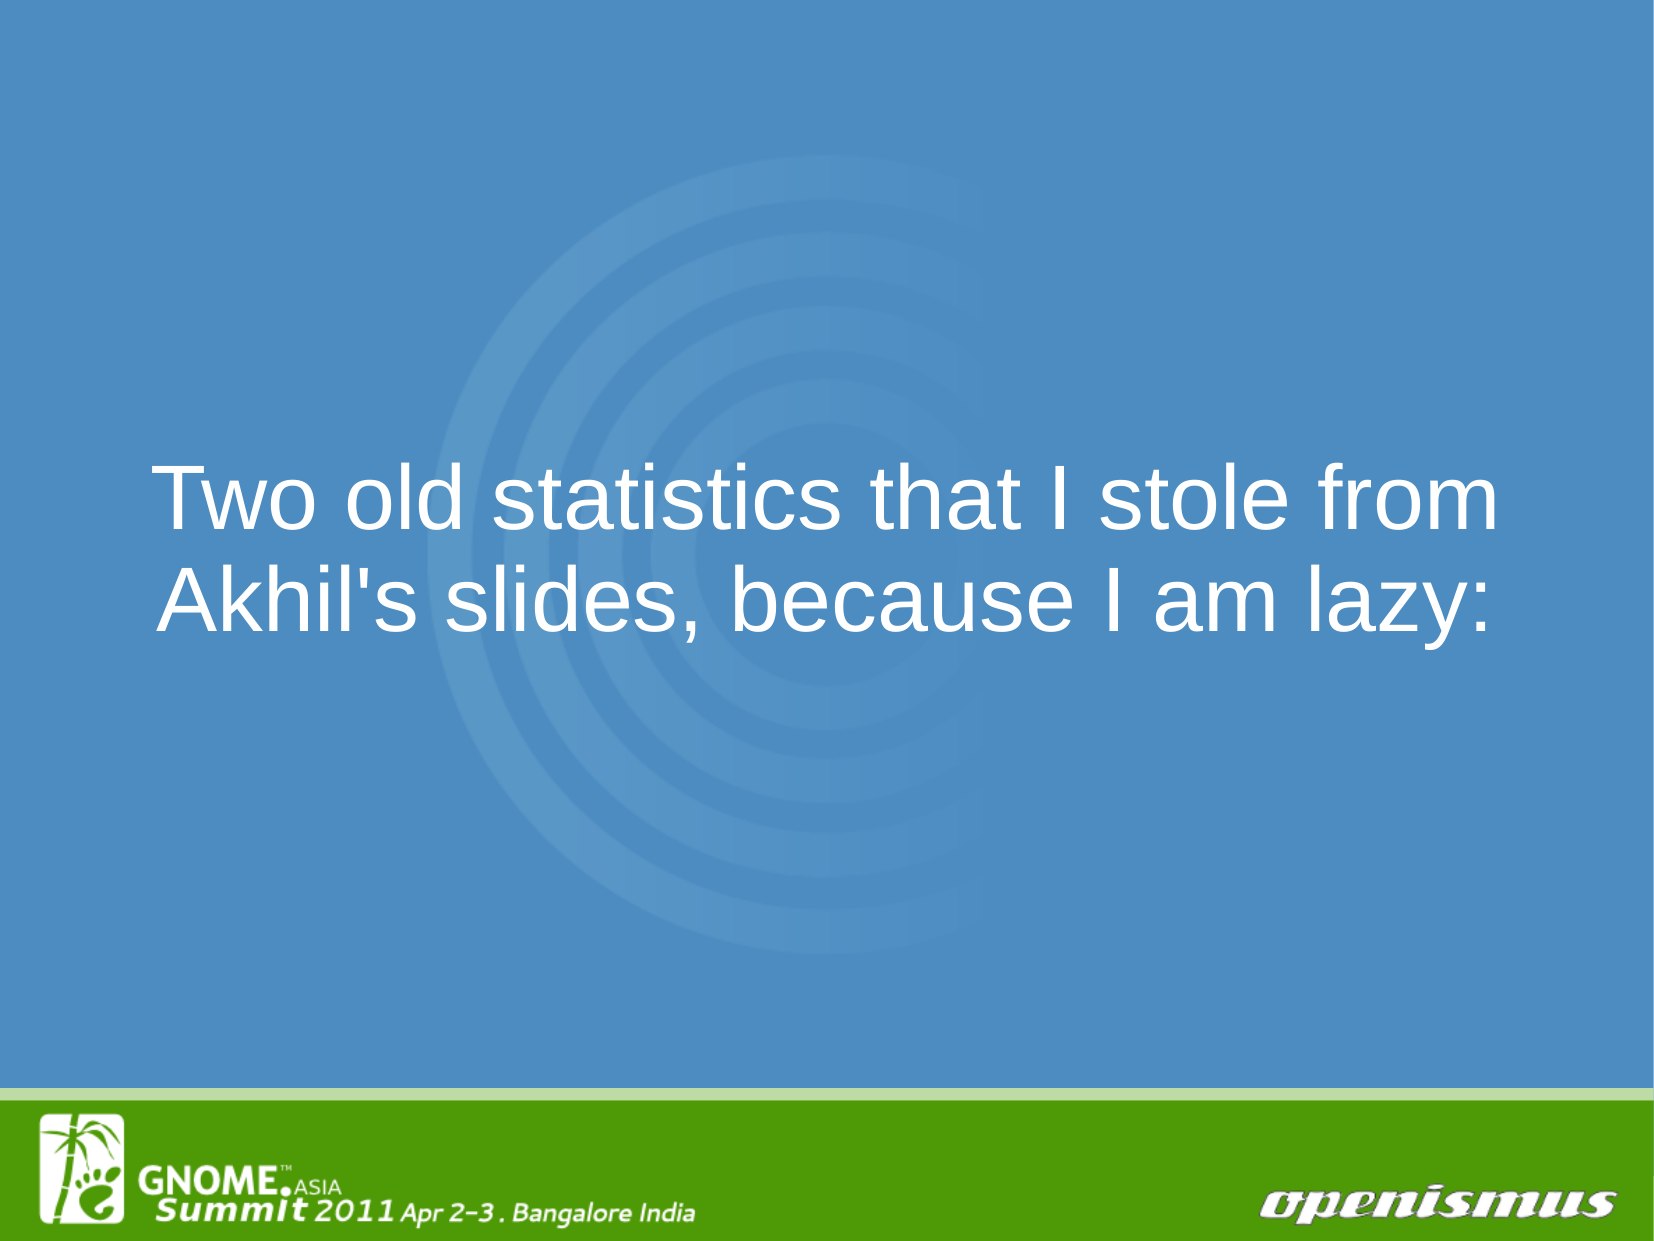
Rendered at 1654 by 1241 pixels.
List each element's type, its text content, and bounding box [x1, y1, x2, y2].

picture [0, 0, 1654, 1241]
title Two old statistics that I stole from Akhil's slides, because I am lazy: [82, 445, 1571, 653]
